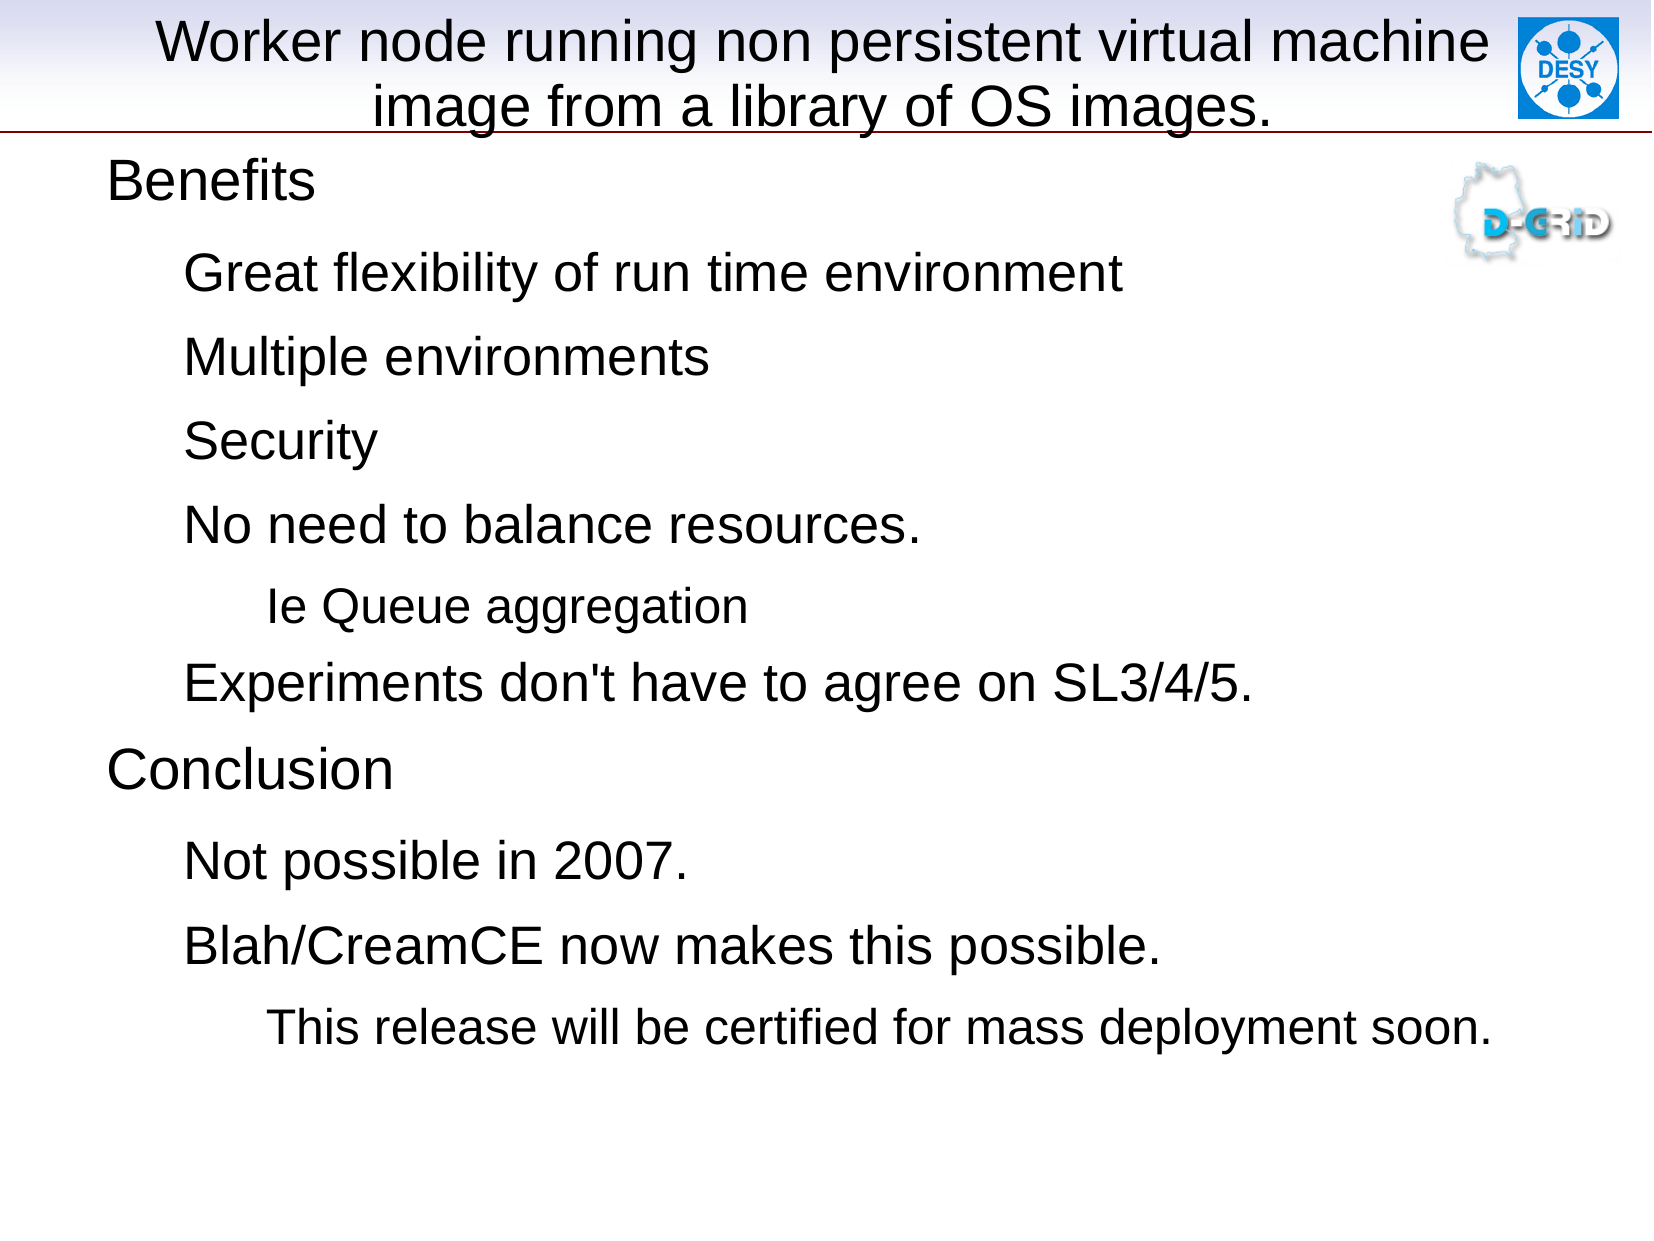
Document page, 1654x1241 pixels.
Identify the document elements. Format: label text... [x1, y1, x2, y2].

picture [1565, 17, 1619, 119]
title Worker node running non persistent virtual machine image from a library of OS images. [82, 7, 1565, 141]
picture [1577, 147, 1646, 266]
list Benefits Great flexibility of run time environment Multiple environments Security No need to balance resources. Ie Queue aggregation Experiments don't have to agree on SL3/4/5. Conclusion Not possible in 2007. Blah/CreamCE now makes this possible. This release will be certified for mass deployment soon. [88, 147, 1577, 1099]
